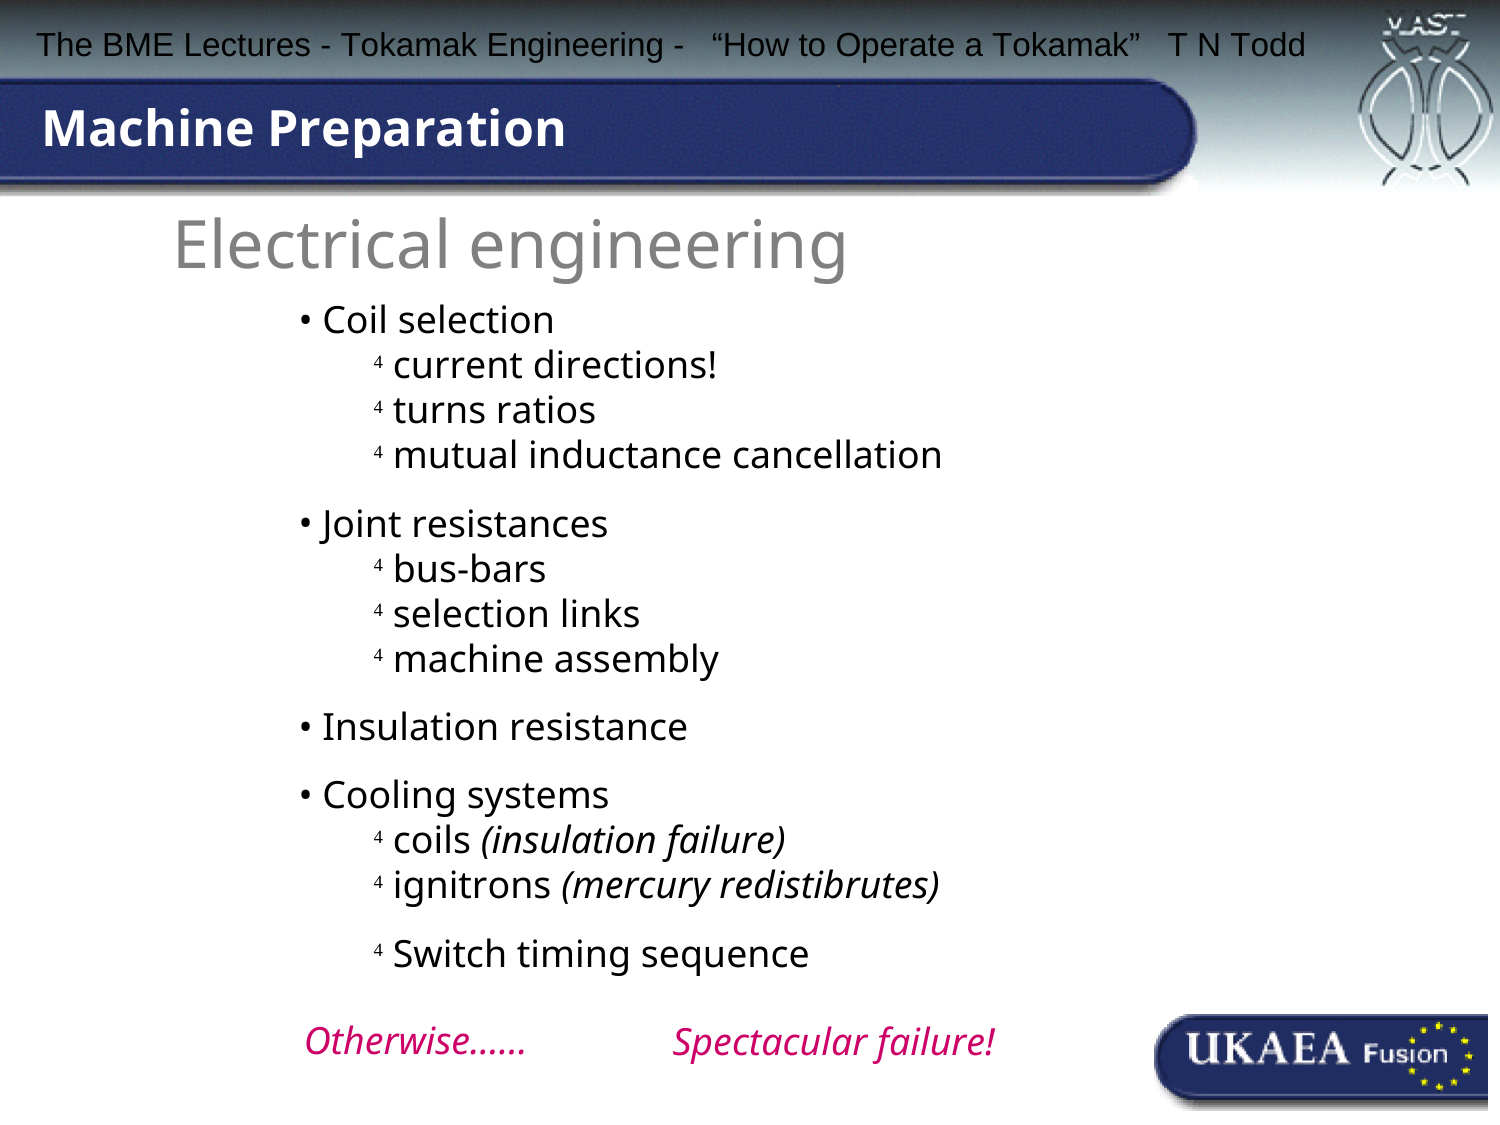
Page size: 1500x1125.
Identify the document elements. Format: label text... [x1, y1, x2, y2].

text_box Otherwise…… [289, 1009, 553, 1070]
text_box Coil selection current directions! turns ratios mutual inductance cancellation Joint resistances bus-bars selection links machine assembly Insulation resistance Cooling systems coils (insulation failure) ignitrons (mercury redistibrutes) Switch timing sequence [283, 288, 1128, 983]
text_box Machine Preparation [26, 88, 582, 164]
picture [1154, 1014, 1489, 1111]
text_box Spectacular failure! [657, 1009, 1075, 1071]
text_box The BME Lectures - Tokamak Engineering - “How to Operate a Tokamak” T N Todd [0, 15, 1323, 57]
picture [0, 0, 1500, 202]
text_box Electrical engineering [157, 193, 866, 290]
